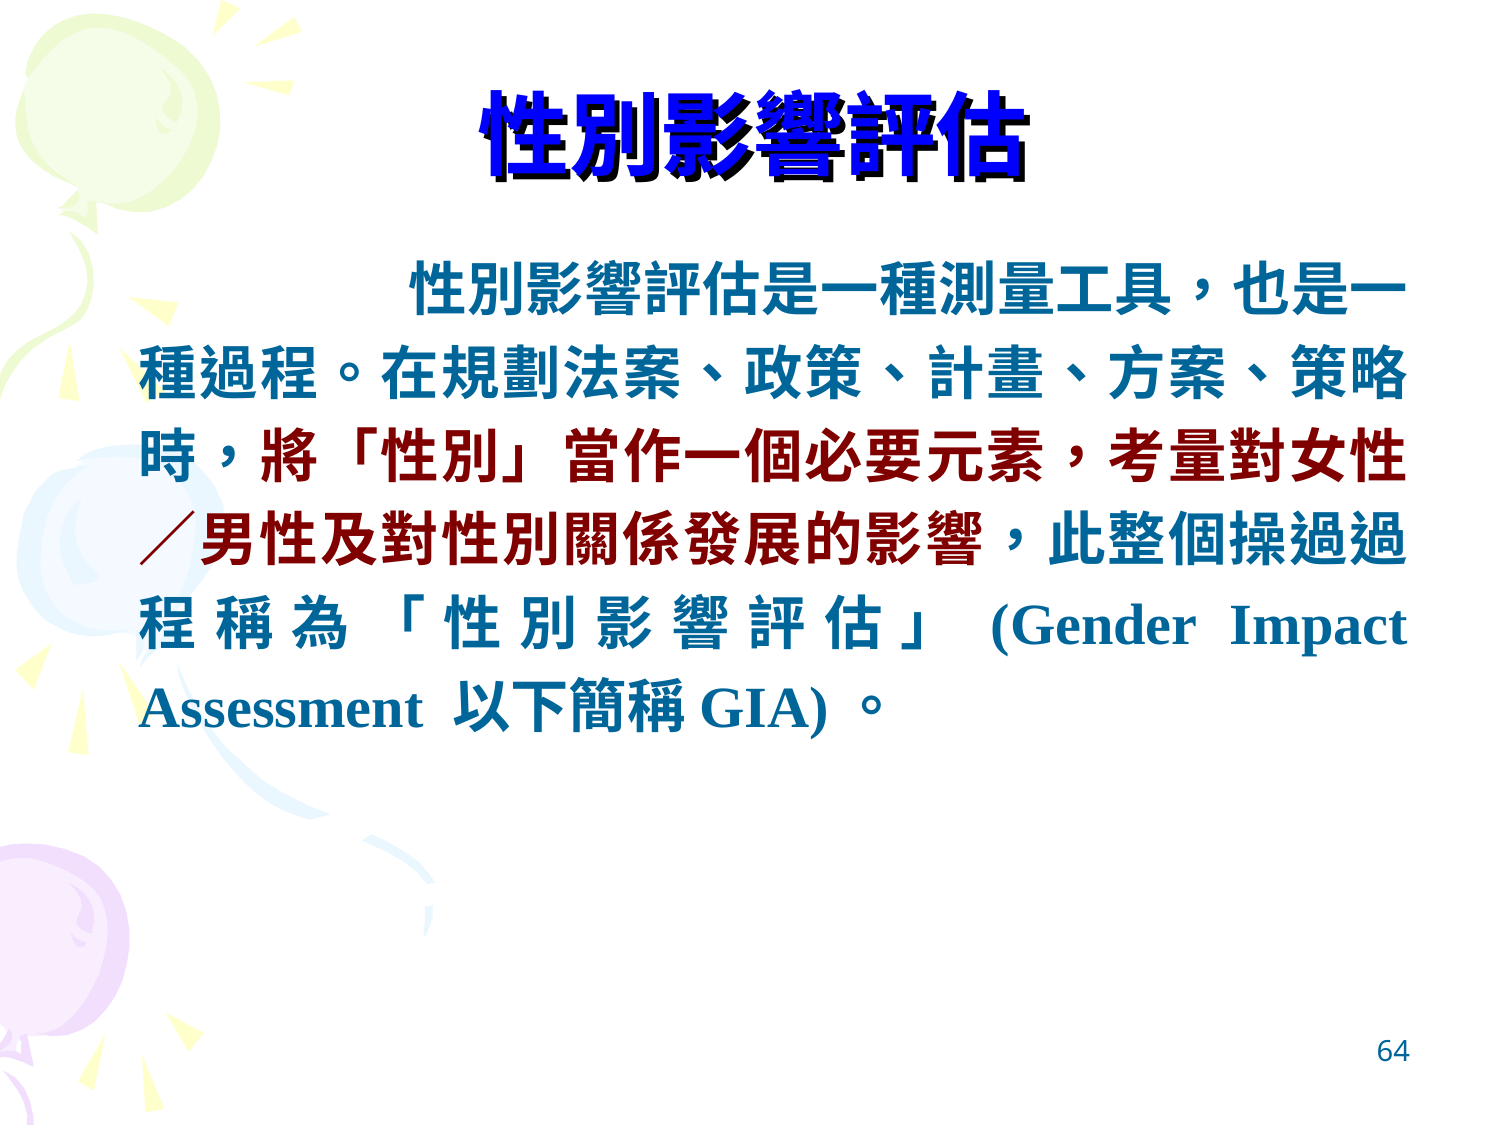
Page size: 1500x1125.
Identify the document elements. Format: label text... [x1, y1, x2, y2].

text_box <編號> [1074, 1024, 1426, 1100]
title 性別影響評估 [100, 54, 1406, 197]
list 性別影響評估是一種測量工具，也是一種過程。在規劃法案、政策、計畫、方案、策略時，將「性別」當作一個必要元素，考量對女性／男性及對性別關係發展的影響，此整個操過過程稱為「性別影響評估」(Gender Impact Assessment 以下簡稱GIA)。 [123, 231, 1424, 951]
